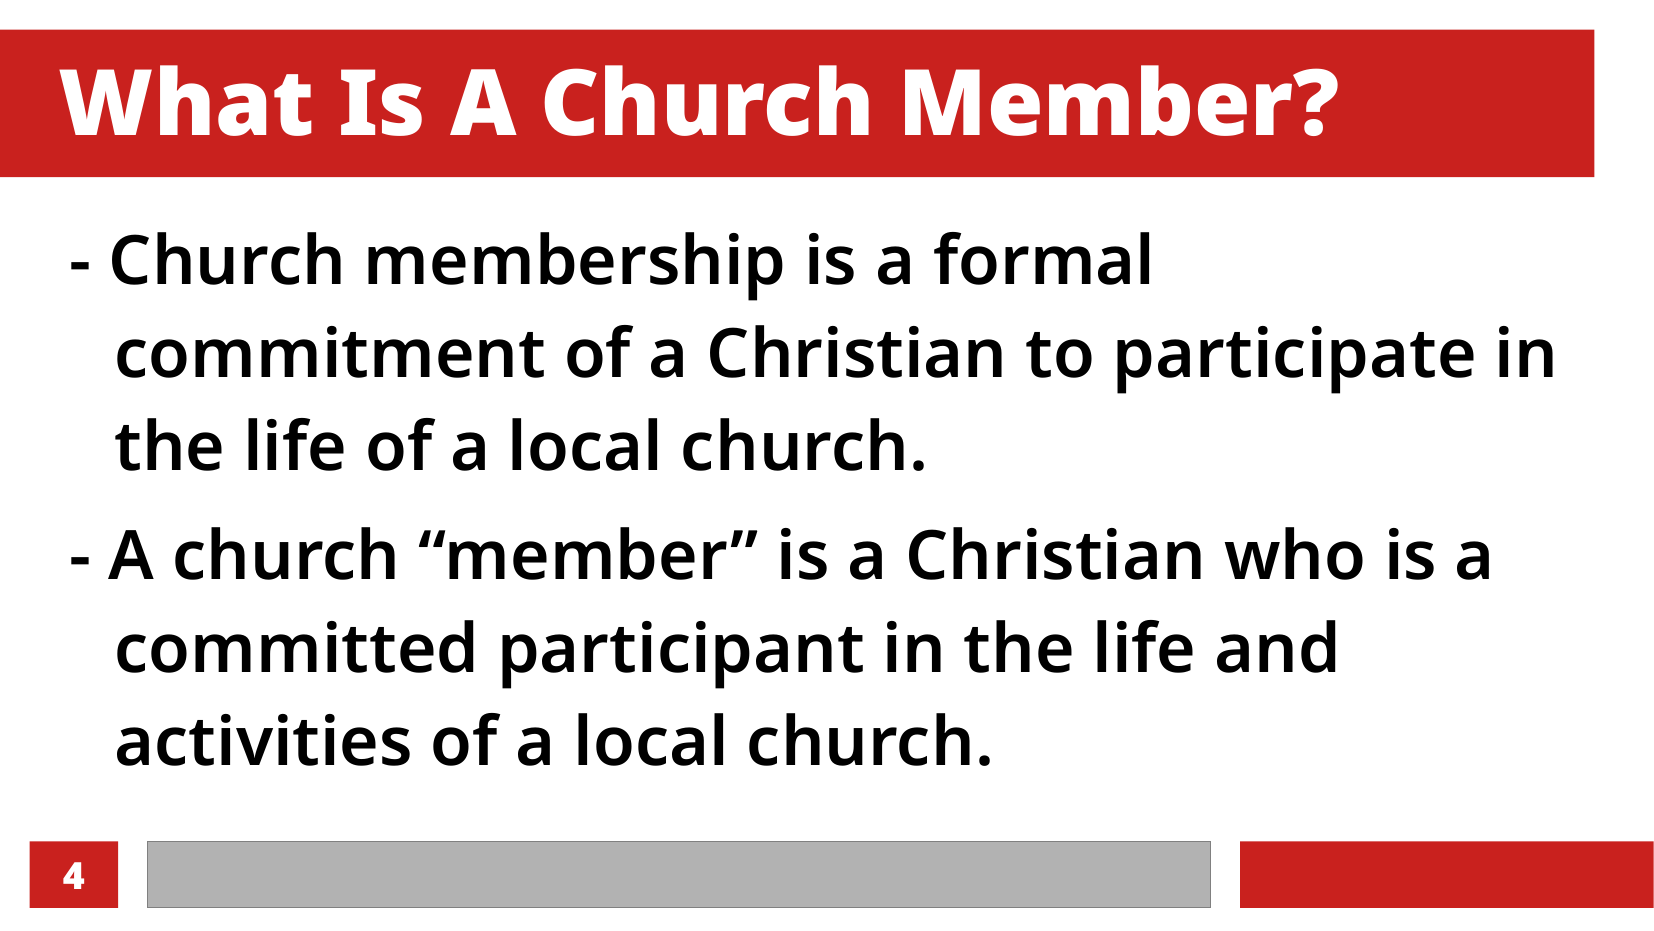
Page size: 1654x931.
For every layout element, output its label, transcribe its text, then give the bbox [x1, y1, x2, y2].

title What Is A Church Member? [59, 44, 1595, 163]
list - Church membership is a formal commitment of a Christian to participate in the life of a local church. - A church “member” is a Christian who is a committed participant in the life and activities of a local church. [69, 211, 1576, 788]
